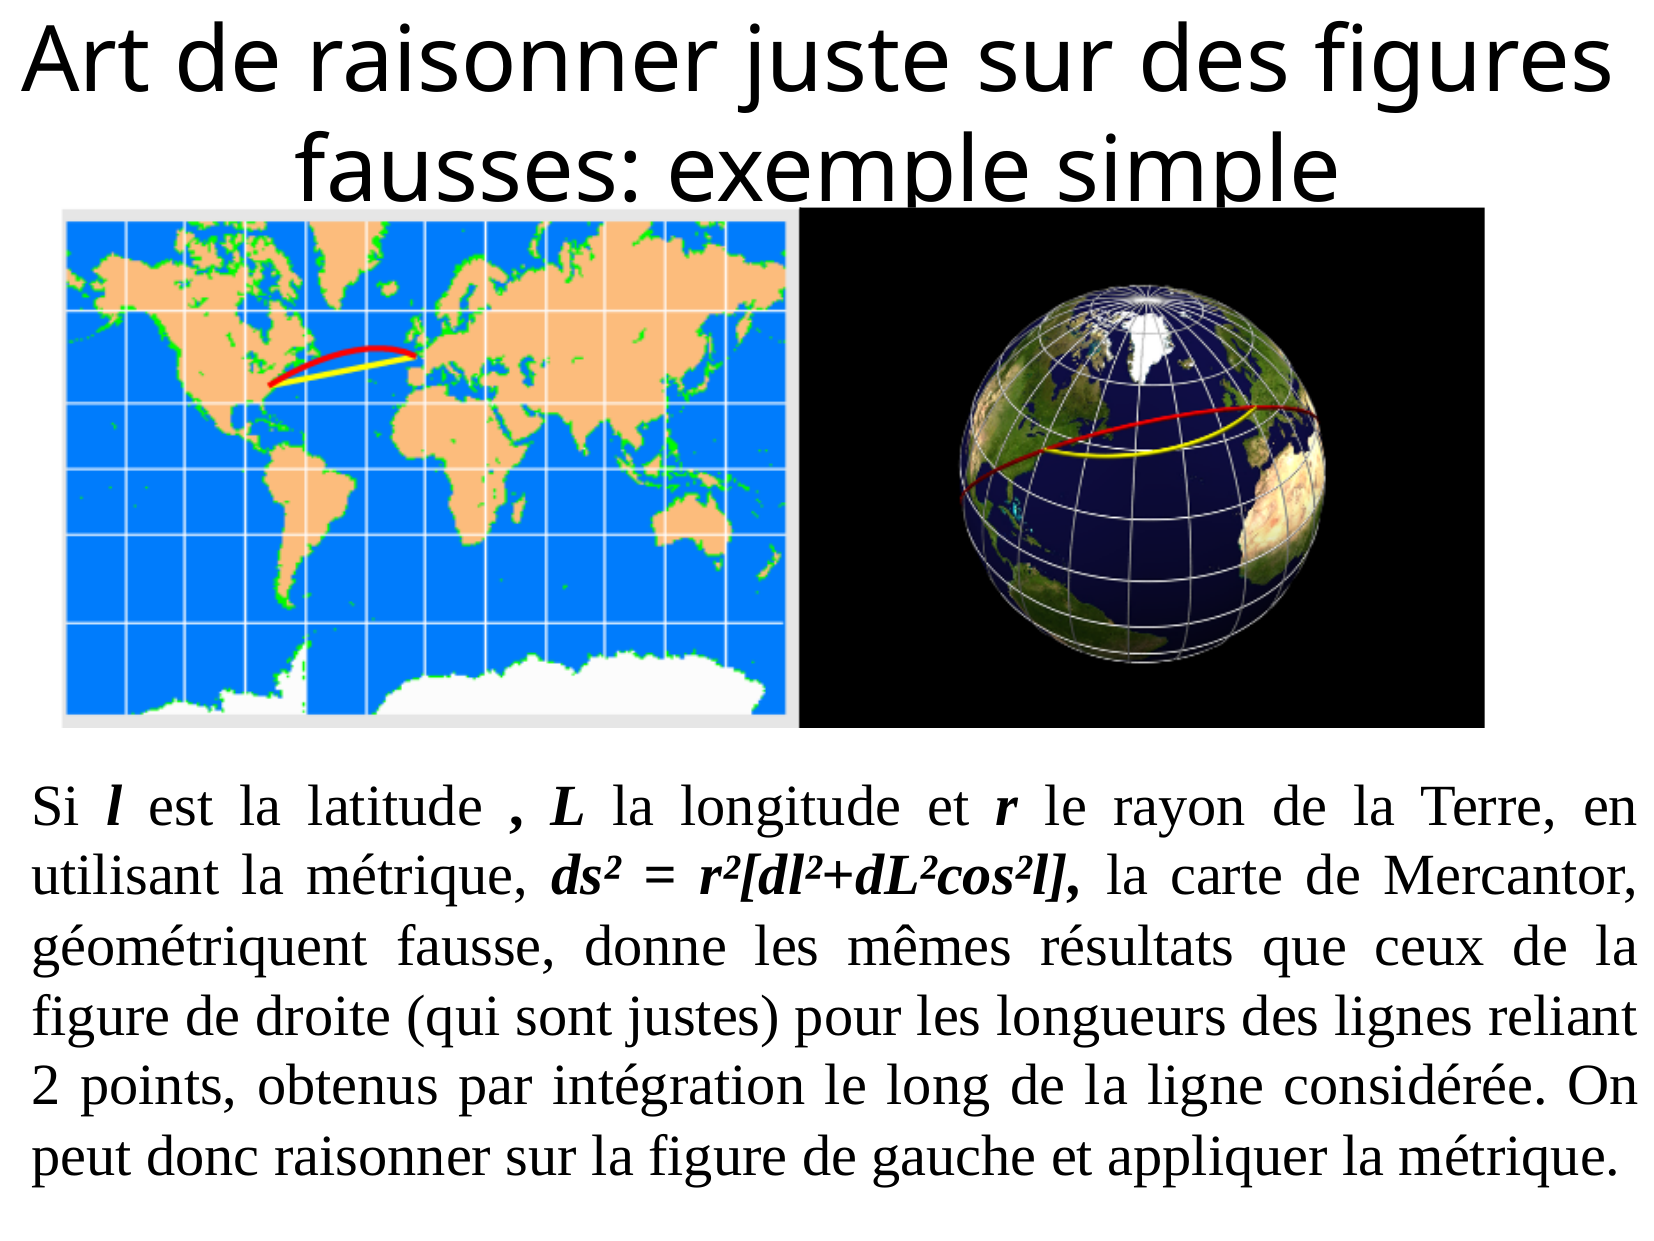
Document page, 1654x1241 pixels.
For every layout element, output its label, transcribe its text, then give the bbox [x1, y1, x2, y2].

picture [61, 207, 1485, 728]
title Art de raisonner juste sur des figures fausses: exemple simple [0, 0, 1638, 208]
text_box Si l est la latitude , L la longitude et r le rayon de la Terre, en utilisant la métrique, ds² = r²[dl²+dL²cos²l], la carte de Mercantor, géométriquent fausse, donne les mêmes résultats que ceux de la figure de droite (qui sont justes) pour les longueurs des lignes reliant 2 points, obtenus par intégration le long de la ligne considérée. On peut donc raisonner sur la figure de gauche et appliquer la métrique. [16, 759, 1654, 1199]
